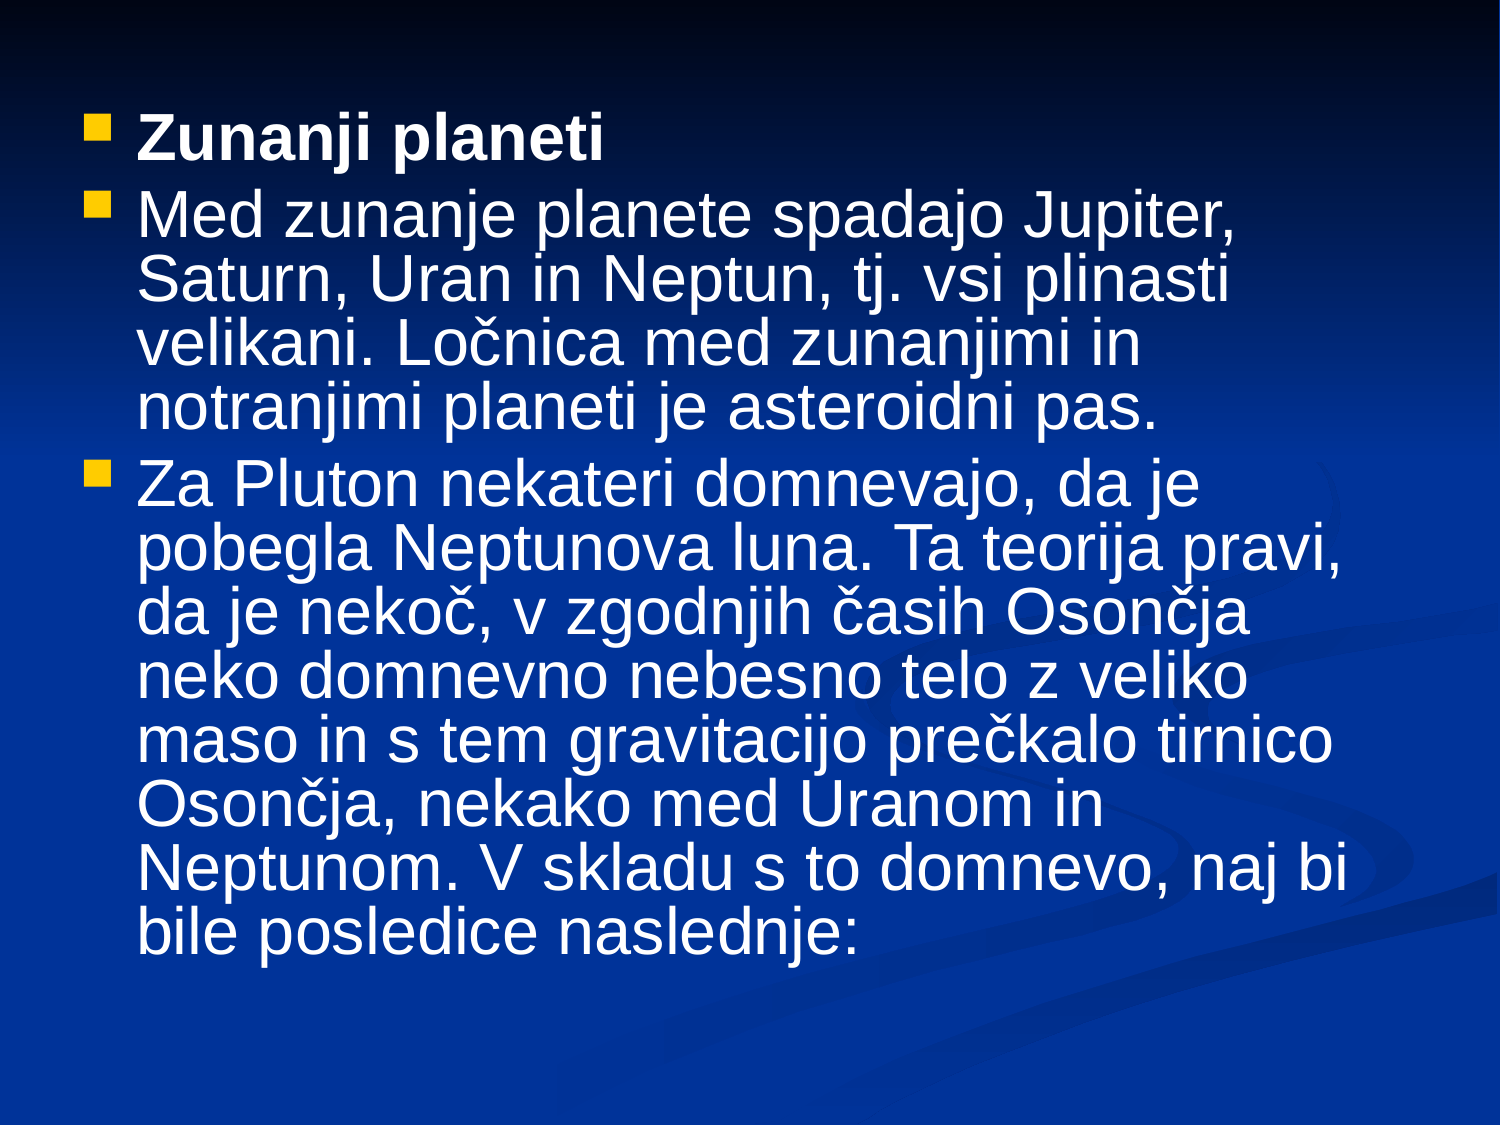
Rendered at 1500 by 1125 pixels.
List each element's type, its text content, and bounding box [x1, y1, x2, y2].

list Zunanji planeti Med zunanje planete spadajo Jupiter, Saturn, Uran in Neptun, tj. vsi plinasti velikani. Ločnica med zunanjimi in notranjimi planeti je asteroidni pas. Za Pluton nekateri domnevajo, da je pobegla Neptunova luna. Ta teorija pravi, da je nekoč, v zgodnjih časih Osončja neko domnevno nebesno telo z veliko maso in s tem gravitacijo prečkalo tirnico Osončja, nekako med Uranom in Neptunom. V skladu s to domnevo, naj bi bile posledice naslednje: [64, 101, 1415, 845]
